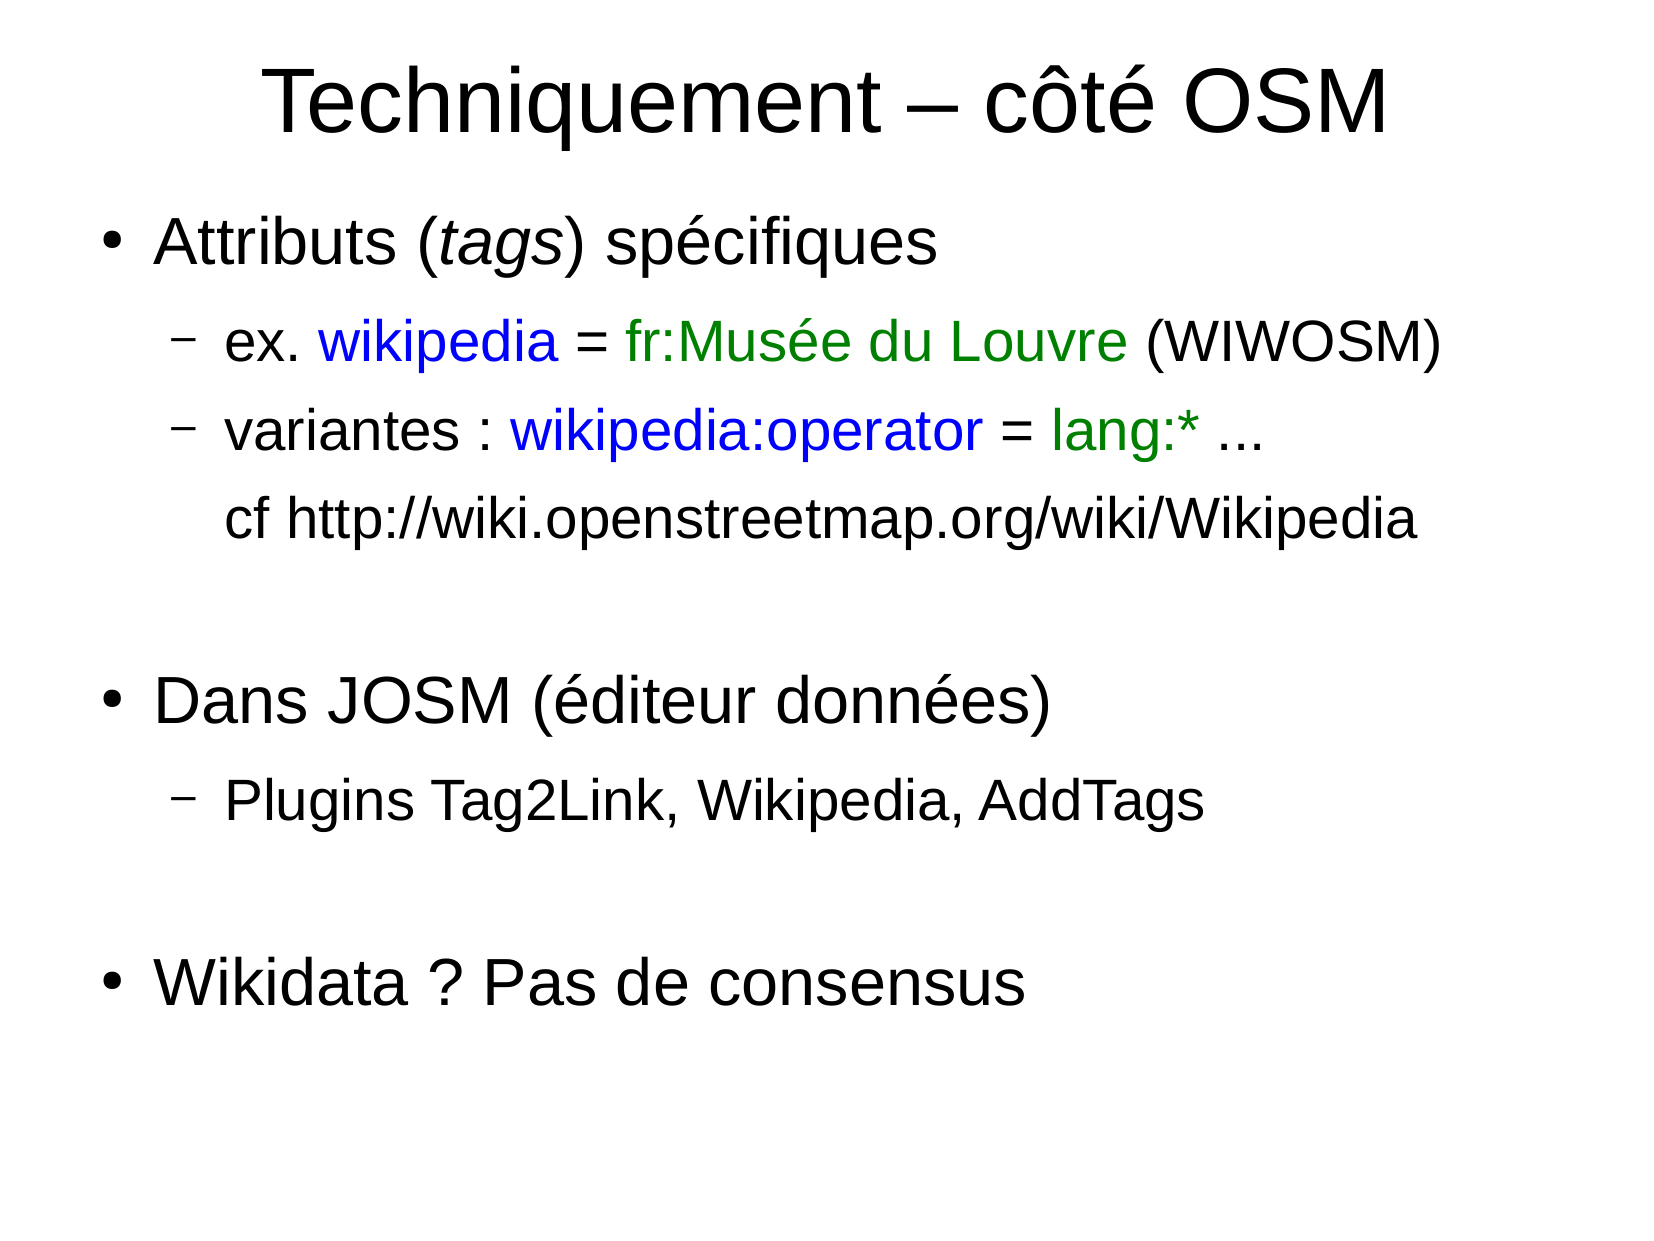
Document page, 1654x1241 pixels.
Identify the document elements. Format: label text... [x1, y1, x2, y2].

title Techniquement – côté OSM [82, 49, 1571, 154]
list Attributs (tags) spécifiques ex. wikipedia = fr:Musée du Louvre (WIWOSM) variantes : wikipedia:operator = lang:* ... cf http://wiki.openstreetmap.org/wiki/Wikipedia Dans JOSM (éditeur données) Plugins Tag2Link, Wikipedia, AddTags Wikidata ? Pas de consensus [82, 204, 1538, 1193]
